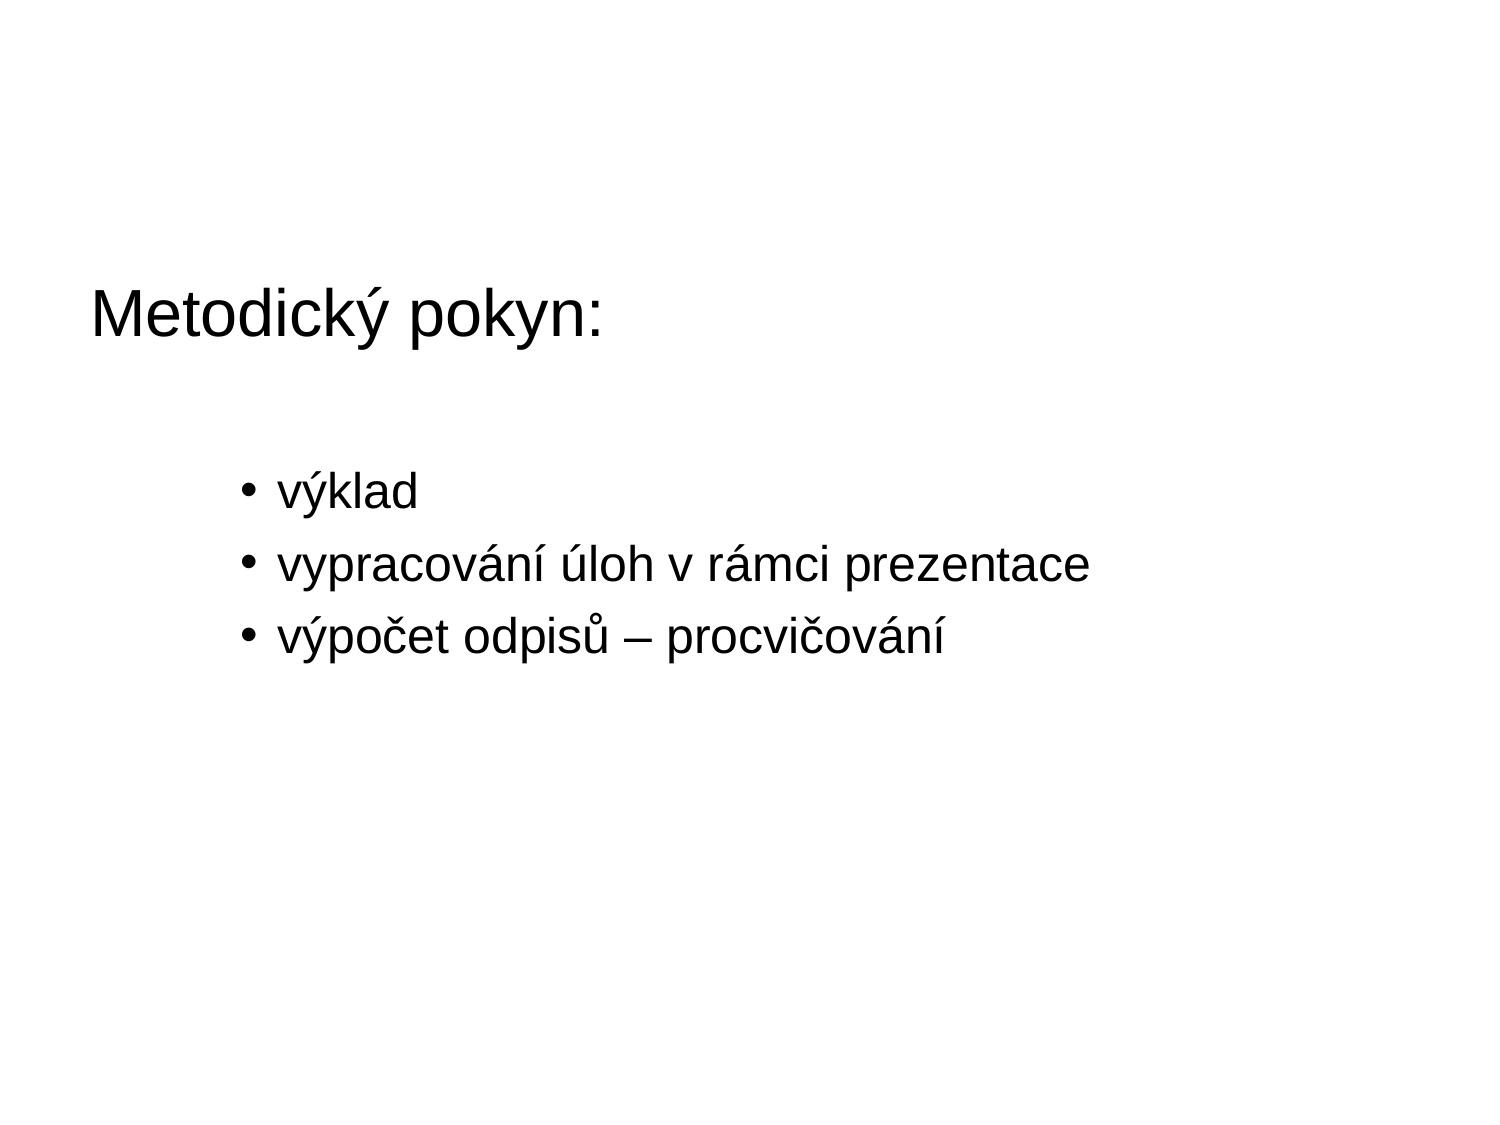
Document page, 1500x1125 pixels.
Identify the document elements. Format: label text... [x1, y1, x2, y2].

list Metodický pokyn: výklad vypracování úloh v rámci prezentace výpočet odpisů – procvičování [75, 262, 1426, 1006]
